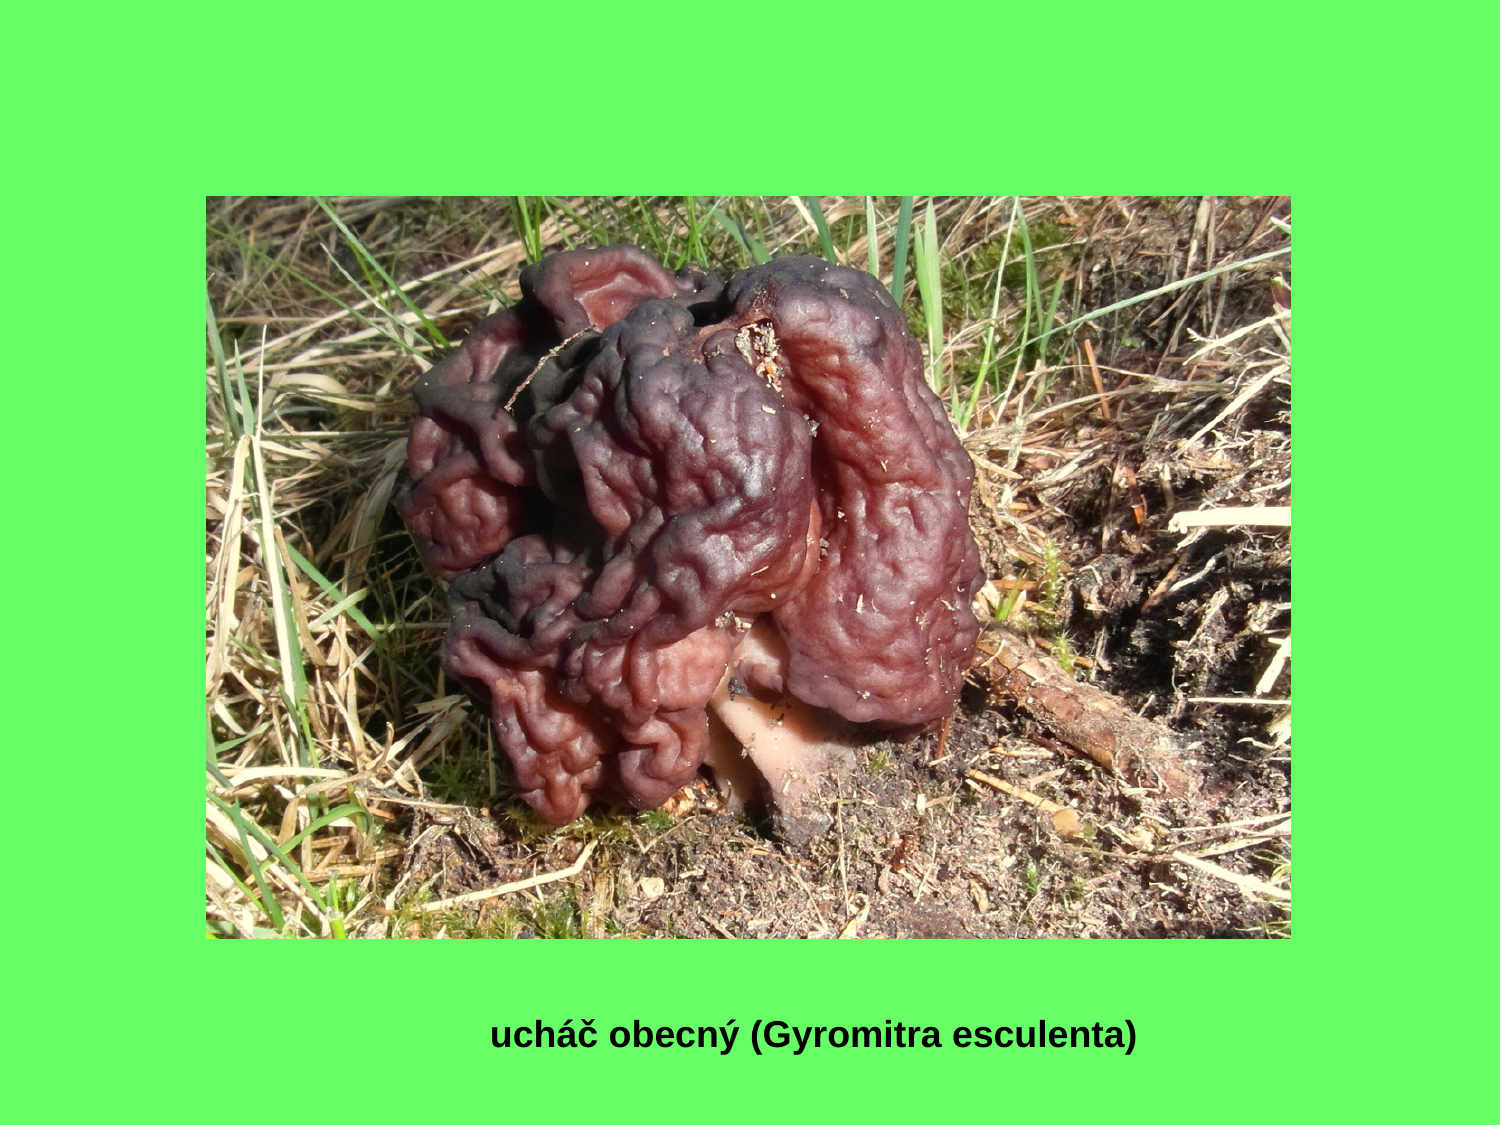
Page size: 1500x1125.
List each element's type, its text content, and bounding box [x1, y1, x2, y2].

text_box ucháč obecný (Gyromitra esculenta) [474, 1002, 1154, 1064]
picture [206, 196, 1291, 939]
